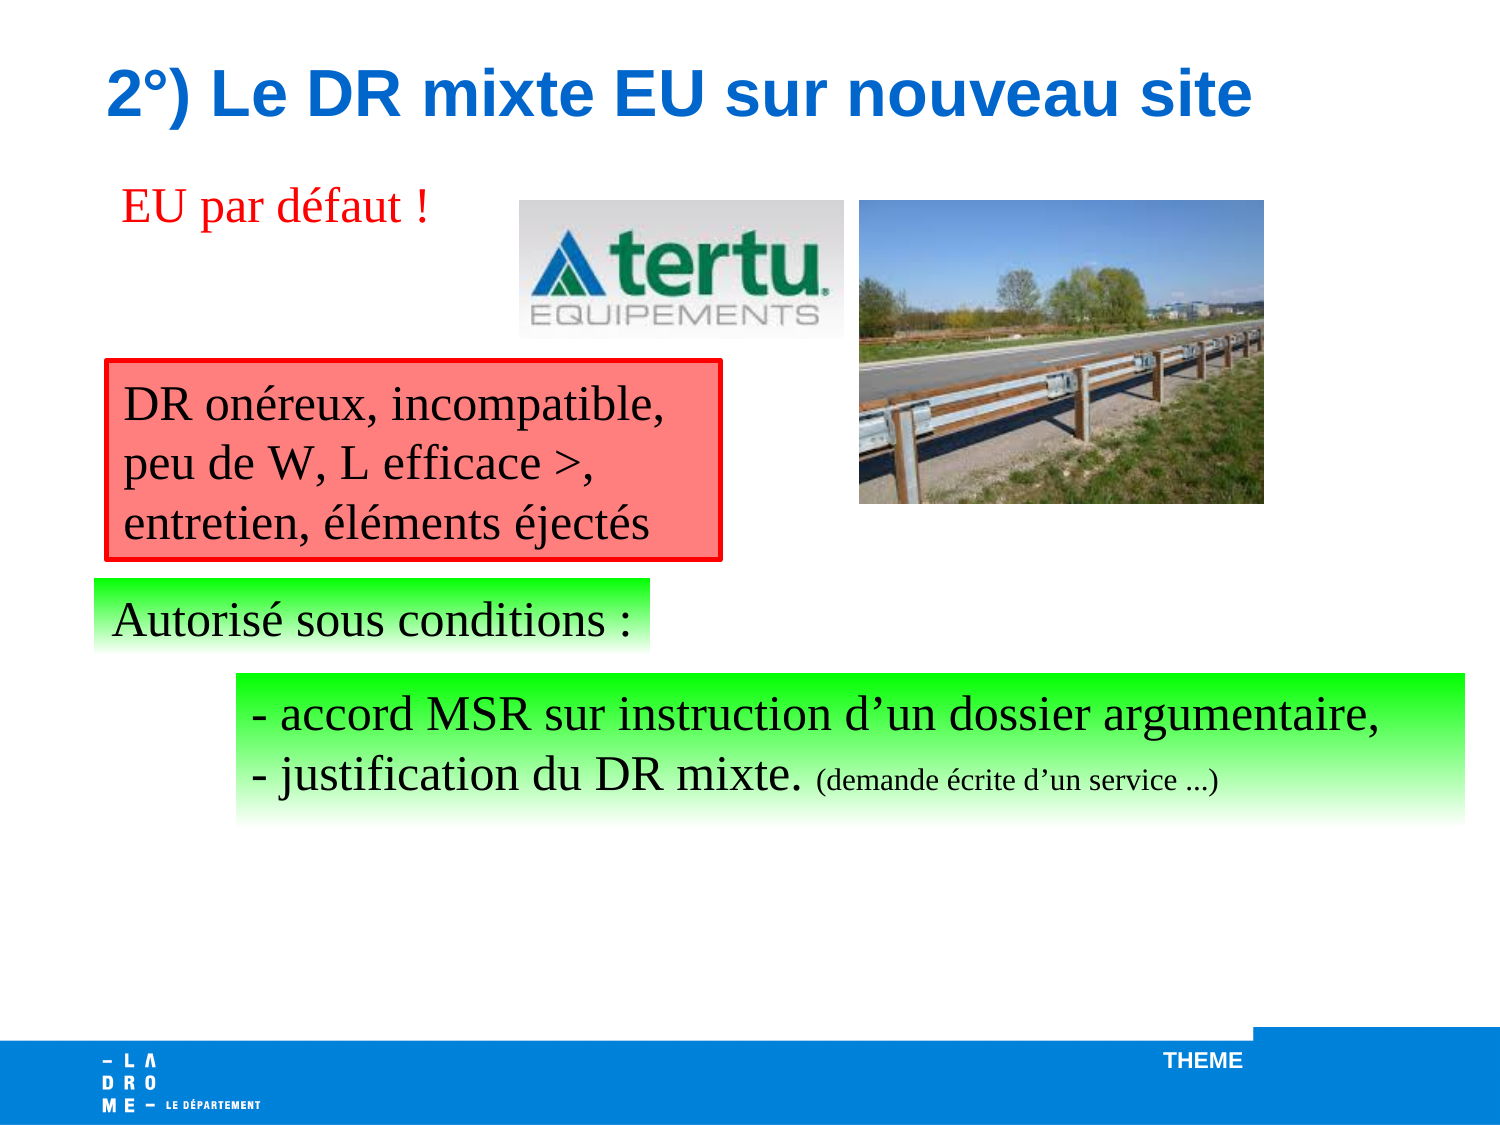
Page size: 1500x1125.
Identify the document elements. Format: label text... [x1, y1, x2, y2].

title 2°) Le DR mixte EU sur nouveau site [87, 62, 1438, 143]
picture [519, 200, 844, 339]
text_box DR onéreux, incompatible, peu de W, L efficace >, entretien, éléments éjectés [106, 360, 721, 560]
text_box Autorisé sous conditions : [94, 578, 650, 654]
picture [859, 200, 1264, 504]
picture [0, 1027, 1500, 1125]
text_box EU par défaut ! [106, 165, 449, 249]
text_box - accord MSR sur instruction d’un dossier argumentaire, - justification du DR mixte. (demande écrite d’un service ...) [236, 673, 1465, 827]
